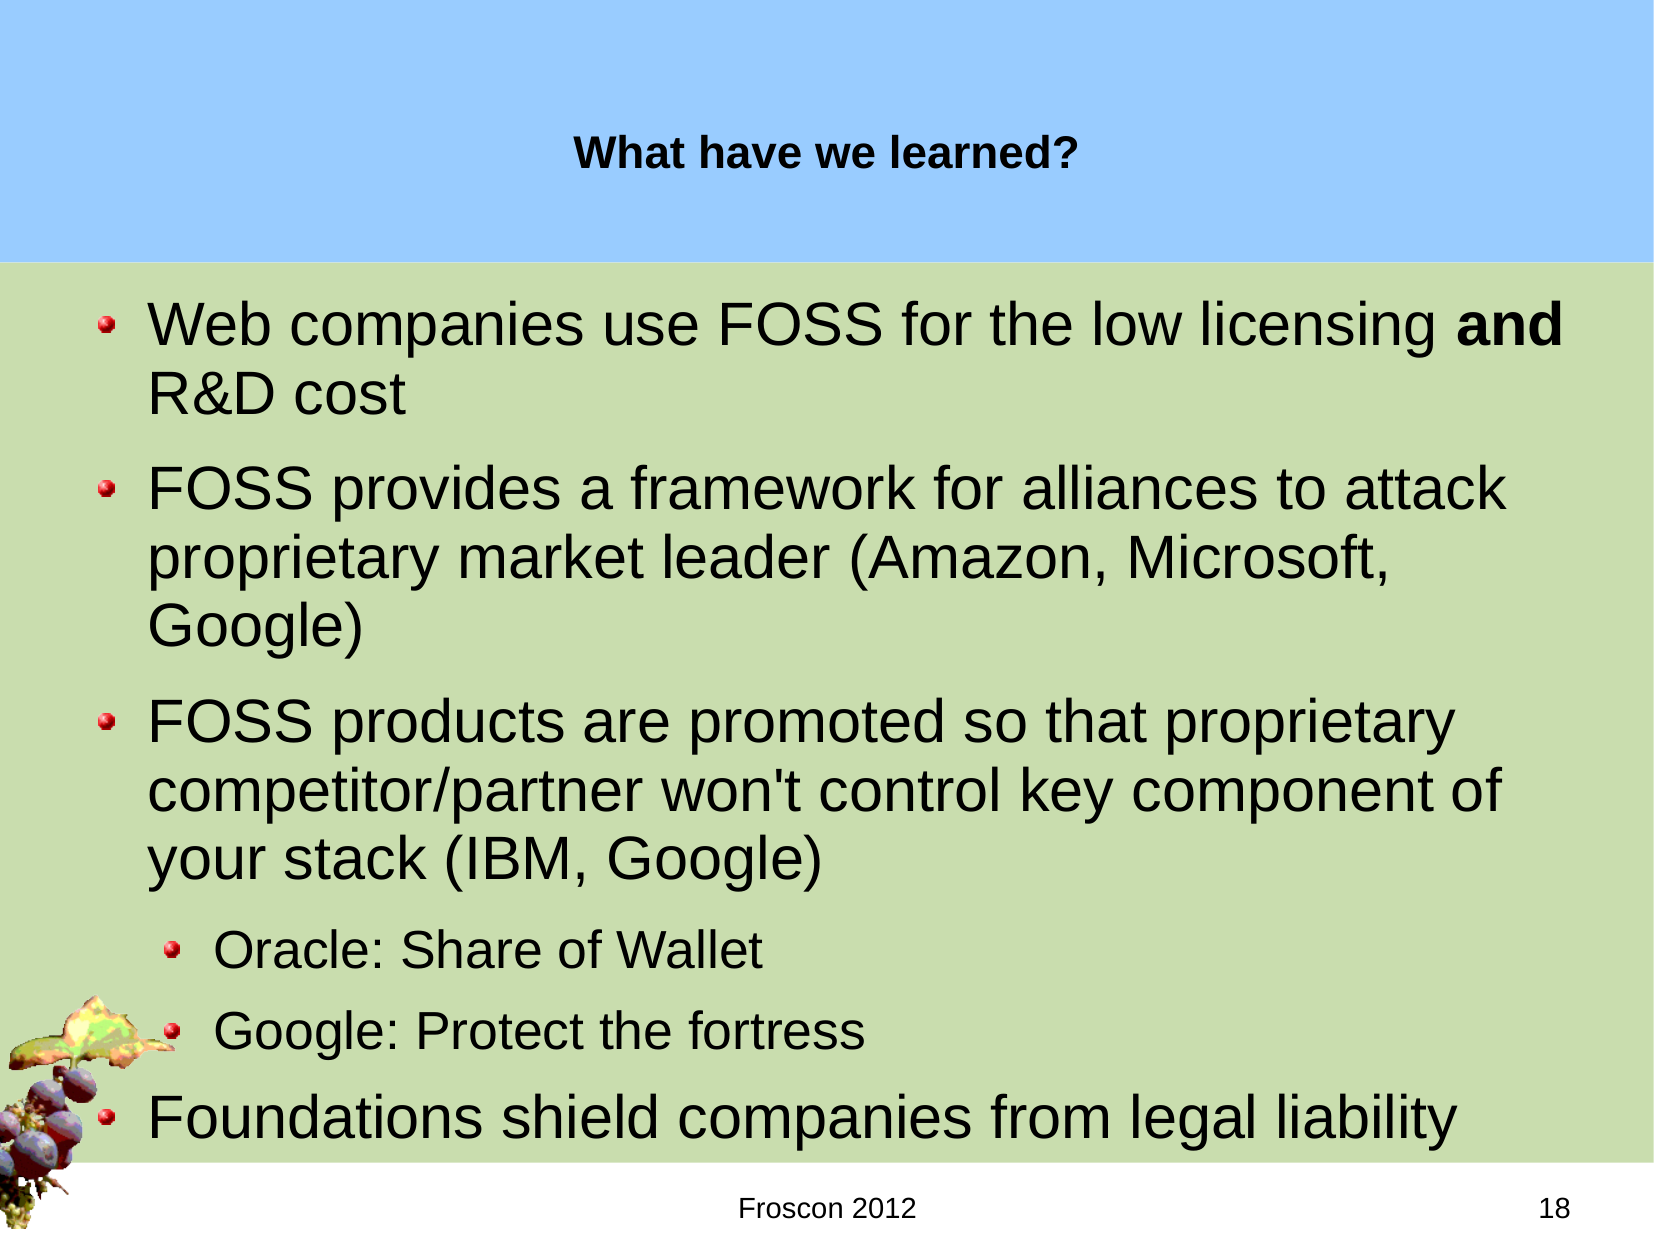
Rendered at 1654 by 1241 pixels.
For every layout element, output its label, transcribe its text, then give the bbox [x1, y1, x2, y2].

picture [0, 990, 188, 1229]
list Web companies use FOSS for the low licensing and R&D cost FOSS provides a framework for alliances to attack proprietary market leader (Amazon, Microsoft, Google) FOSS products are promoted so that proprietary competitor/partner won't control key component of your stack (IBM, Google) Oracle: Share of Wallet Google: Protect the fortress Foundations shield companies from legal liability [82, 290, 1571, 1163]
title What have we learned? [82, 49, 1571, 257]
